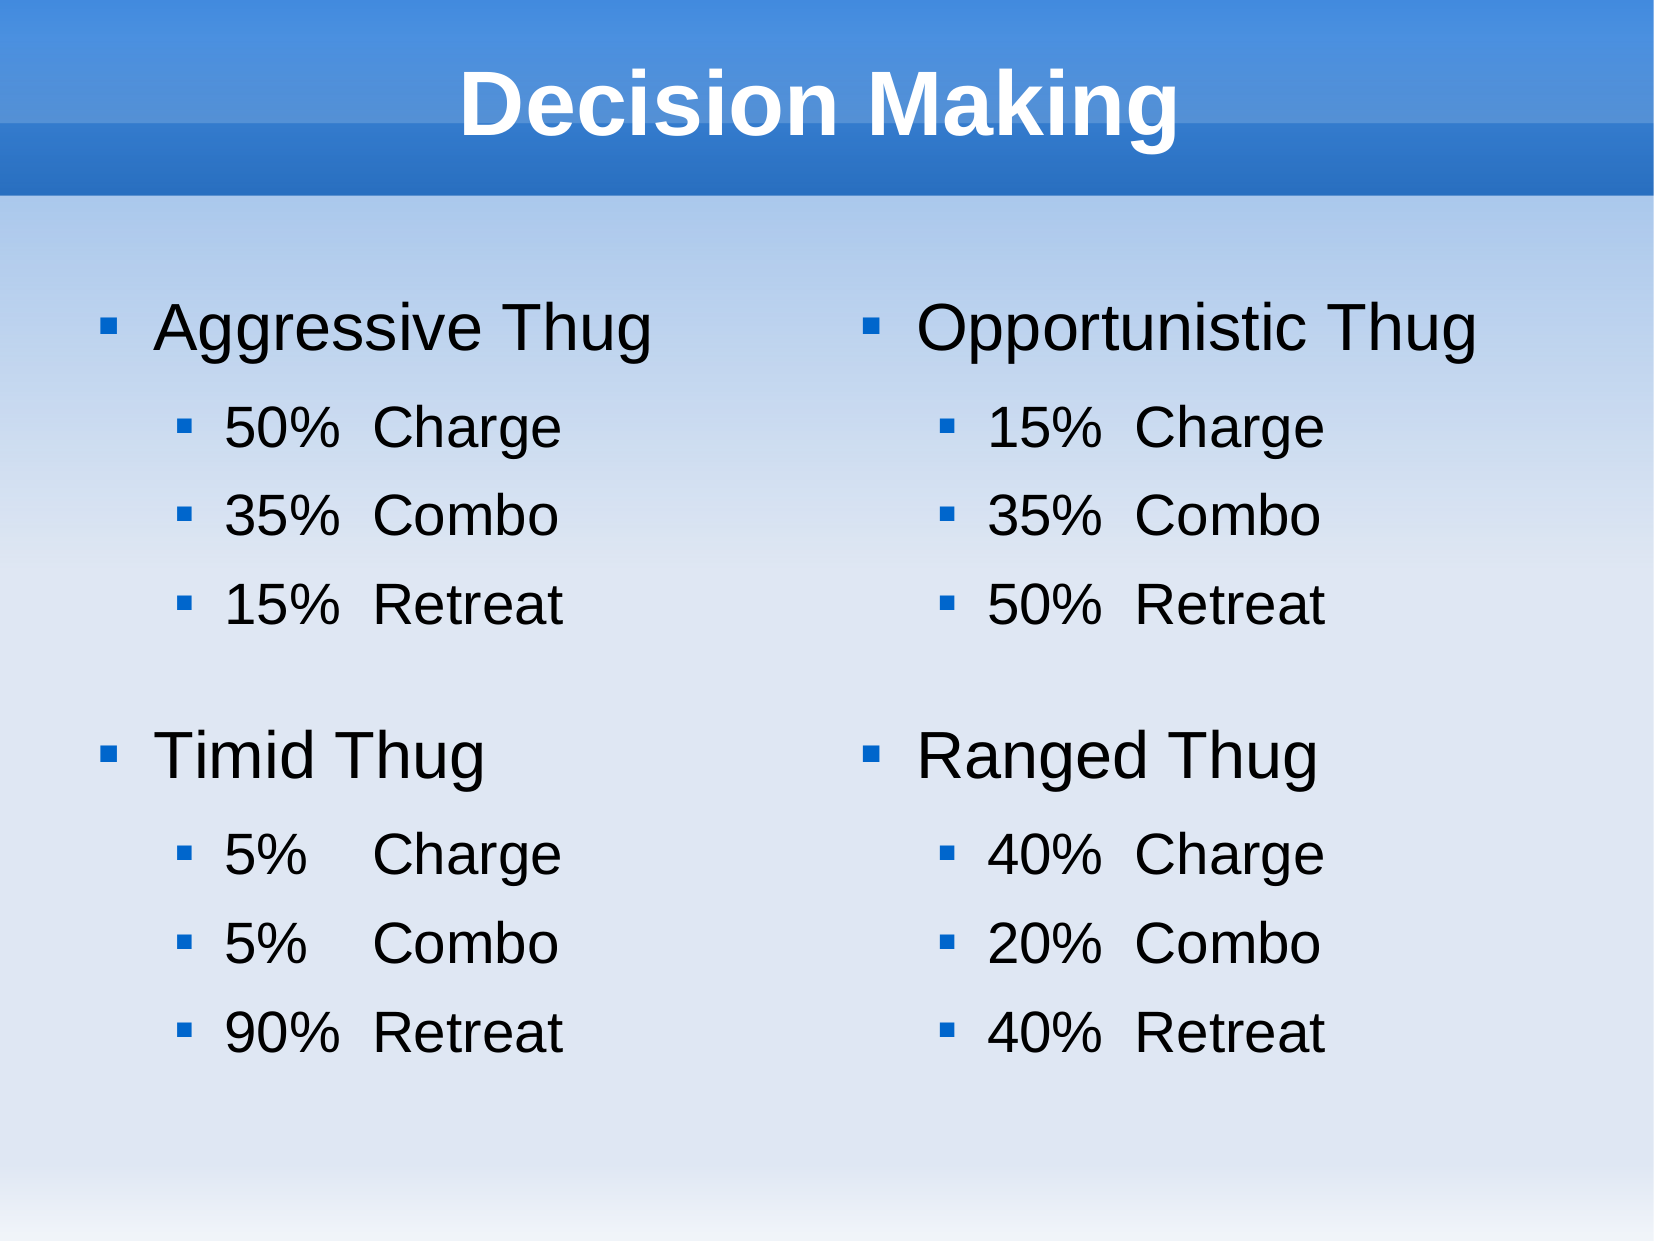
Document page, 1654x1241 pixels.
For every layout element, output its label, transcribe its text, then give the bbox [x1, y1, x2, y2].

title Decision Making [76, 0, 1565, 208]
list Opportunistic Thug 15% Charge 35% Combo 50% Retreat [845, 290, 1572, 681]
list Aggressive Thug 50% Charge 35% Combo 15% Retreat [82, 290, 809, 681]
picture [0, 0, 1654, 1241]
list Ranged Thug 40% Charge 20% Combo 40% Retreat [845, 717, 1572, 1109]
list Timid Thug 5% Charge 5% Combo 90% Retreat [82, 717, 809, 1109]
